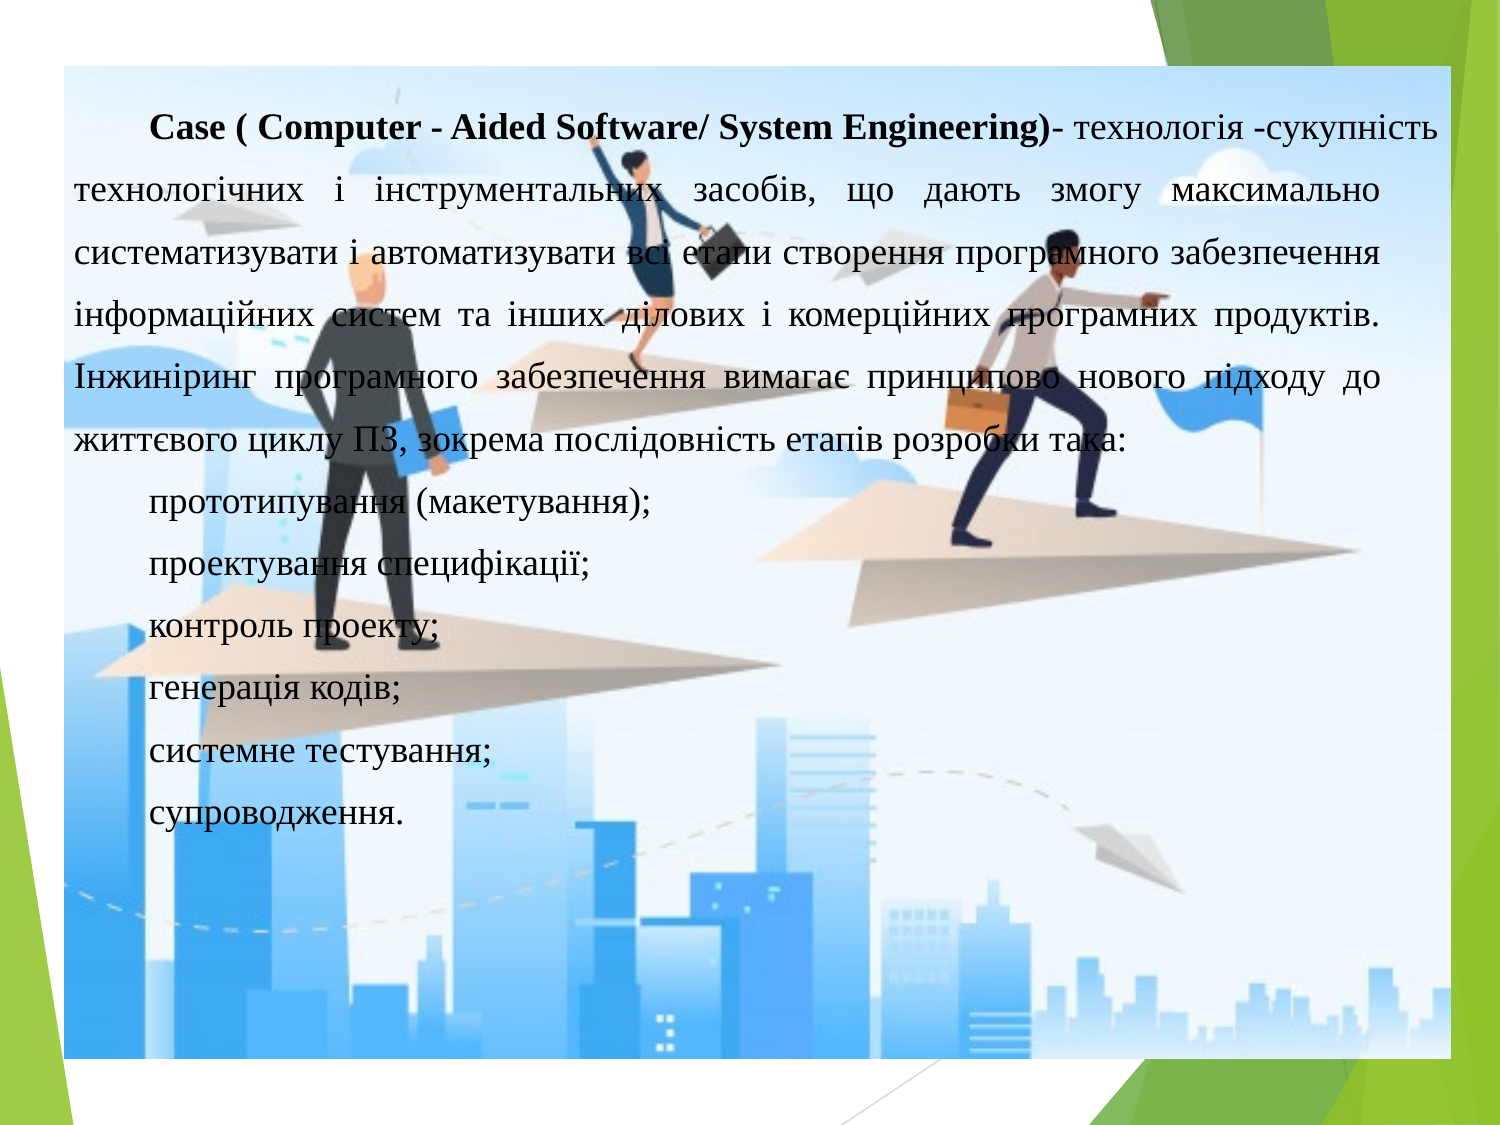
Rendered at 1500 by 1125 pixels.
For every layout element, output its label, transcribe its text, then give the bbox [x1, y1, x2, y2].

picture [64, 66, 1451, 78]
picture [64, 994, 1451, 1059]
text_box Casе ( Computer - Aided Software/ System Engineering)- технологія -сукупність технологічних і інструментальних засобів, що дають змогу максимально систематизувати і автоматизувати всі етапи створення програмного забезпечення інформаційних систем та інших ділових і комерційних програмних продуктів. Інжиніринг програмного забезпечення вимагає принципово нового підходу до життєвого циклу ПЗ, зокрема послідовність етапів розробки така: прототипування (макетування); проектування специфікації; контроль проекту; генерація кодів; системне тестування; супроводження. [59, 78, 1454, 994]
